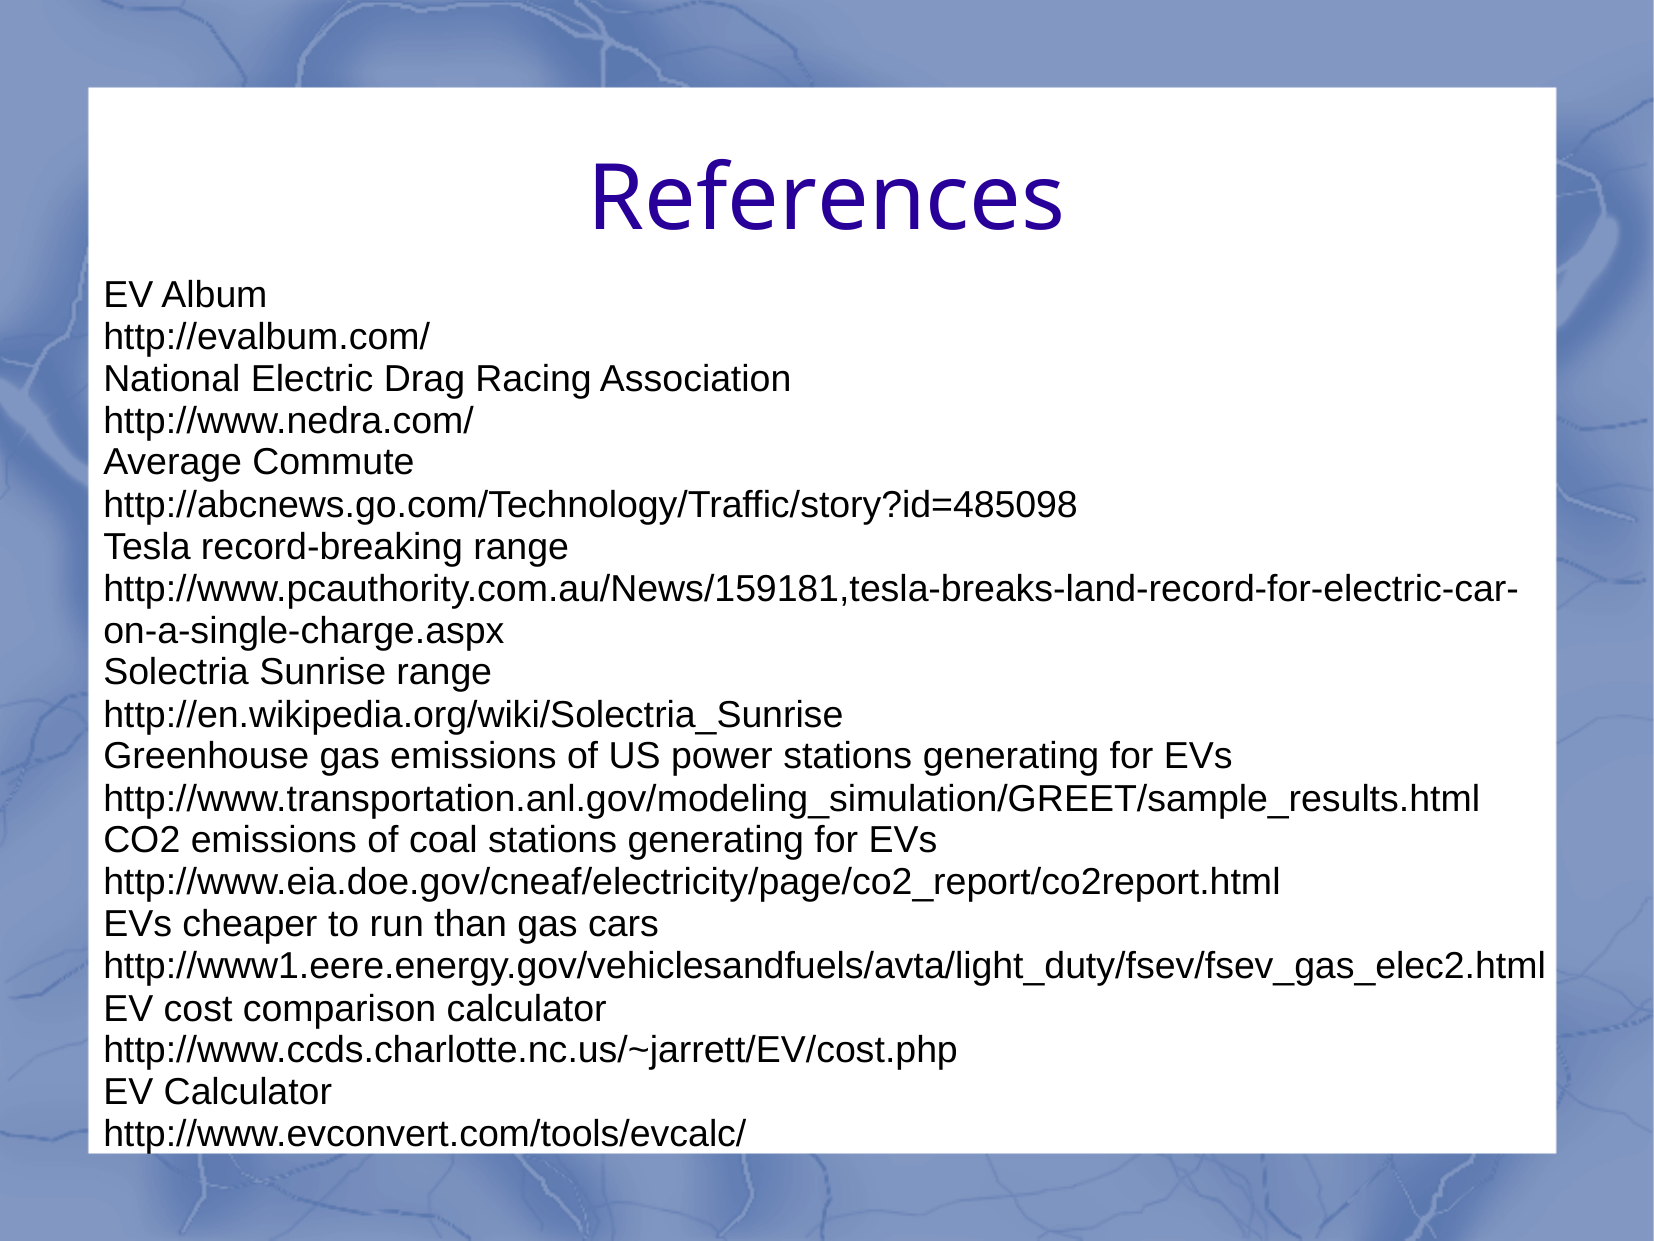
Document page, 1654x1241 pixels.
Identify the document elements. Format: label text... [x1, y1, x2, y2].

picture [0, 0, 1654, 1241]
title References [118, 98, 1536, 265]
text_box EV Album http://evalbum.com/ National Electric Drag Racing Association http://www.nedra.com/ Average Commute http://abcnews.go.com/Technology/Traffic/story?id=485098 Tesla record-breaking range http://www.pcauthority.com.au/News/159181,tesla-breaks-land-record-for-electric-car-on-a-single-charge.aspx Solectria Sunrise range http://en.wikipedia.org/wiki/Solectria_Sunrise Greenhouse gas emissions of US power stations generating for EVs http://www.transportation.anl.gov/modeling_simulation/GREET/sample_results.html CO2 emissions of coal stations generating for EVs http://www.eia.doe.gov/cneaf/electricity/page/co2_report/co2report.html EVs cheaper to run than gas cars http://www1.eere.energy.gov/vehiclesandfuels/avta/light_duty/fsev/fsev_gas_elec2.html EV cost comparison calculator http://www.ccds.charlotte.nc.us/~jarrett/EV/cost.php EV Calculator http://www.evconvert.com/tools/evcalc/ [88, 265, 1565, 1205]
